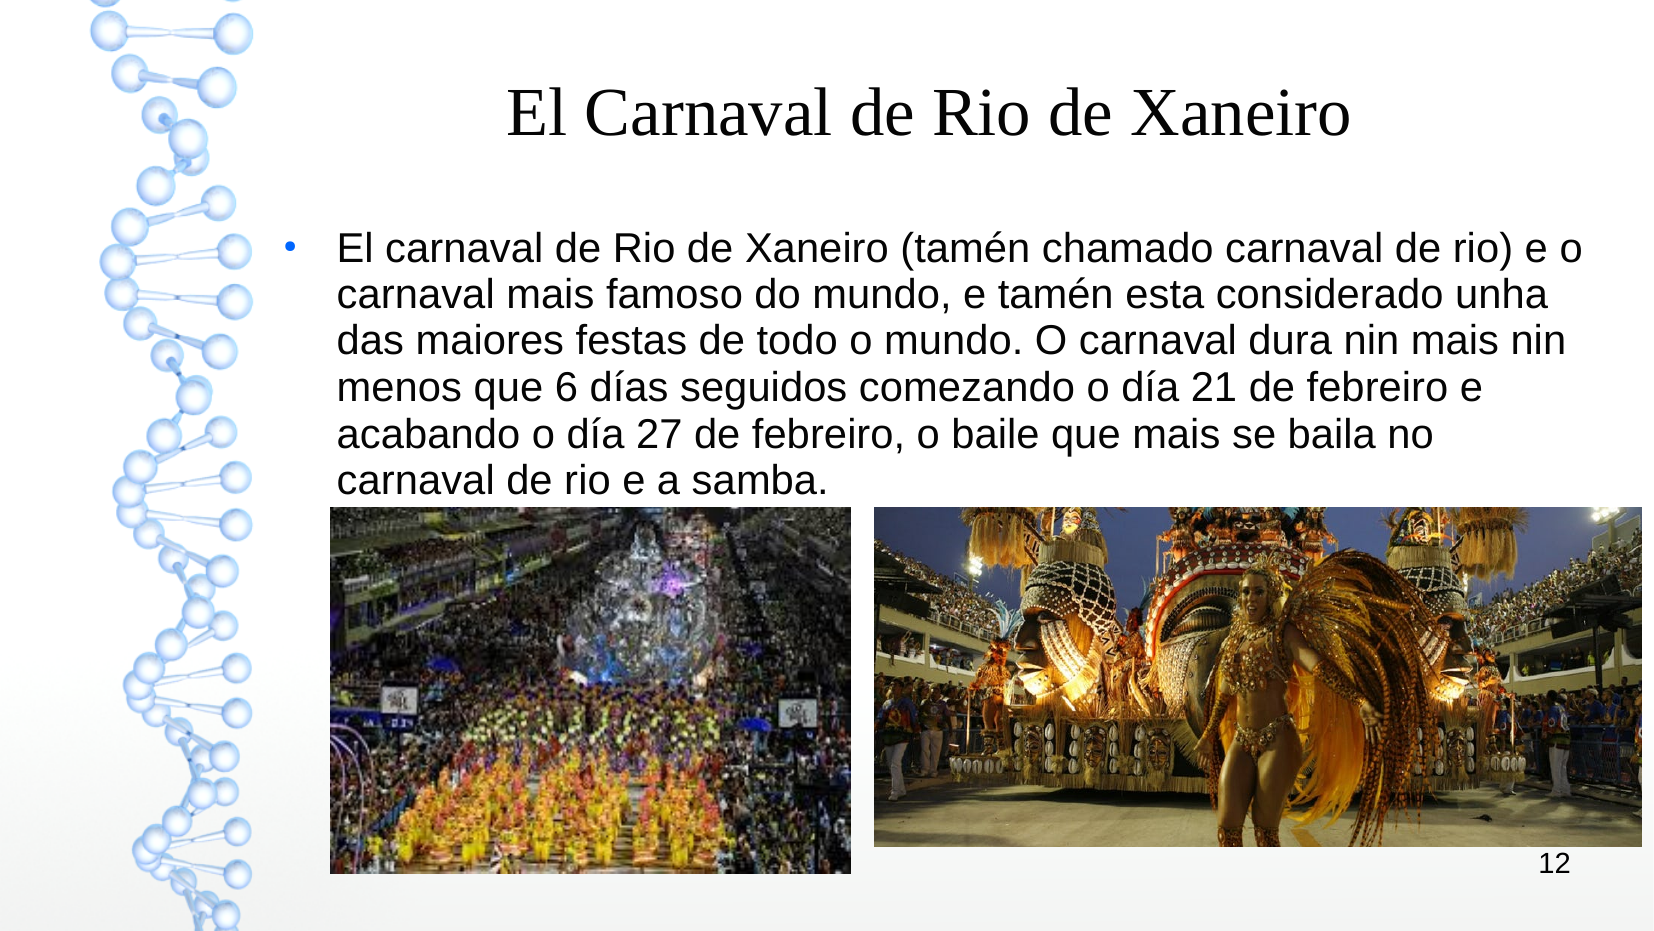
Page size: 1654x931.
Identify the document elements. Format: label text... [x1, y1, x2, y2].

picture [0, 0, 1654, 931]
title El Carnaval de Rio de Xaneiro [265, 35, 1595, 189]
list El carnaval de Rio de Xaneiro (tamén chamado carnaval de rio) e o carnaval mais famoso do mundo, e tamén esta considerado unha das maiores festas de todo o mundo. O carnaval dura nin mais nin menos que 6 días seguidos comezando o día 21 de febreiro e acabando o día 27 de febreiro, o baile que mais se baila no carnaval de rio e a samba. [265, 224, 1595, 764]
